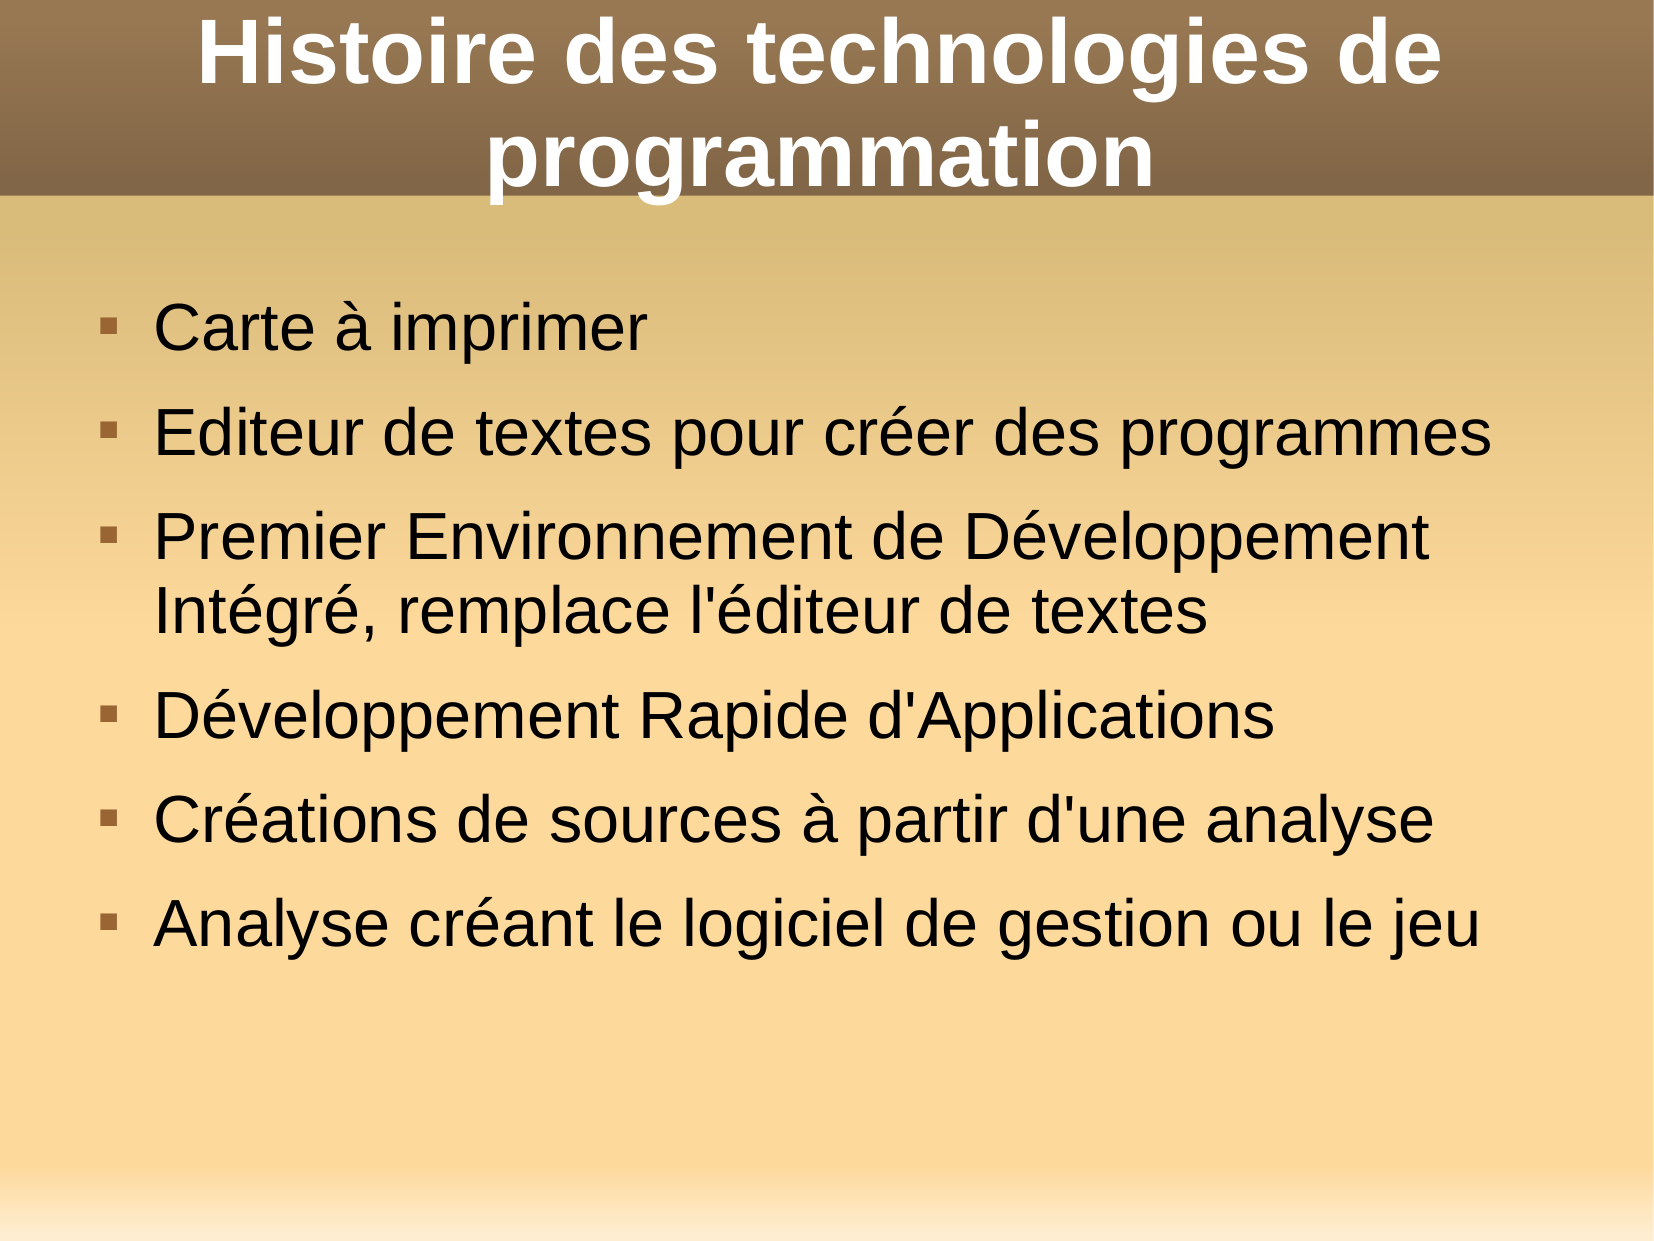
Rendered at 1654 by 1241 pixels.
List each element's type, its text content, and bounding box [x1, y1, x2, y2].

title Histoire des technologies de programmation [76, 0, 1565, 208]
list Carte à imprimer Editeur de textes pour créer des programmes Premier Environnement de Développement Intégré, remplace l'éditeur de textes Développement Rapide d'Applications Créations de sources à partir d'une analyse Analyse créant le logiciel de gestion ou le jeu [82, 290, 1571, 1109]
picture [0, 0, 1654, 1241]
